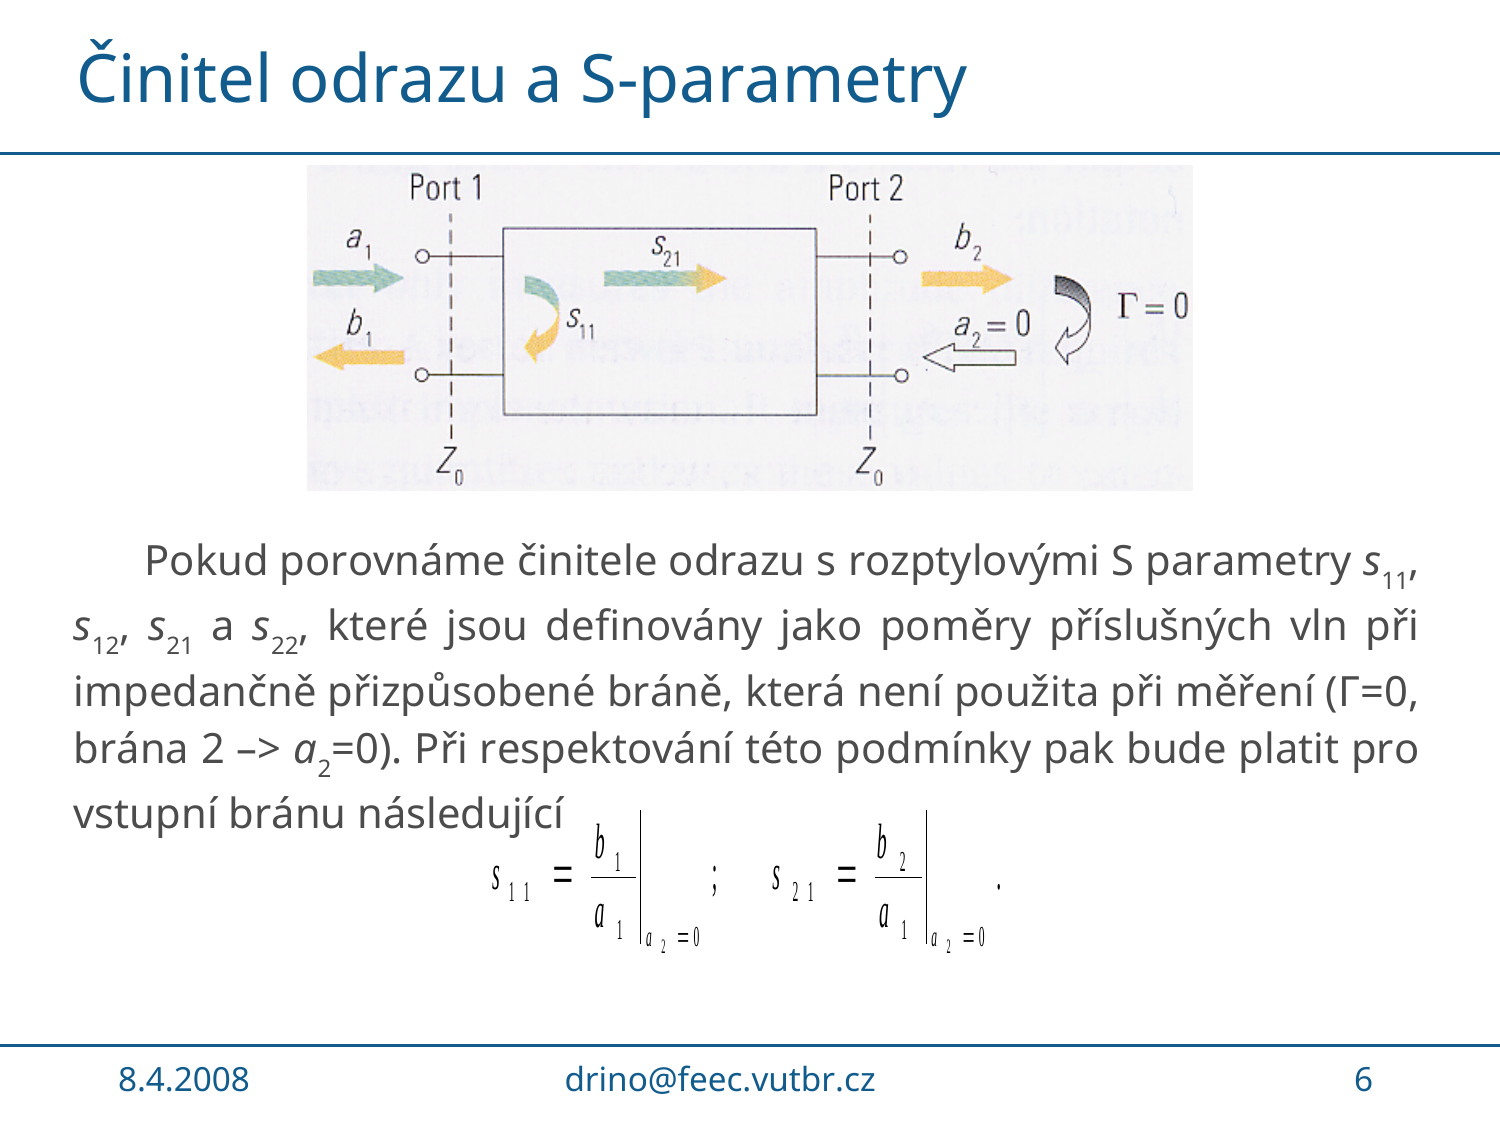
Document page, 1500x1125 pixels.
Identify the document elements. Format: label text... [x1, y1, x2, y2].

text_box 8.4.2008 [103, 1049, 432, 1125]
picture [307, 165, 1193, 491]
text_box drino@feec.vutbr.cz [454, 1049, 987, 1125]
picture [483, 798, 1017, 964]
title Činitel odrazu a S-parametry [0, 0, 1500, 152]
text_box <číslo> [1075, 1049, 1388, 1125]
text_box Pokud porovnáme činitele odrazu s rozptylovými S parametry s11, s12, s21 a s22, které jsou definovány jako poměry příslušných vln při impedančně přizpůsobené bráně, která není použita při měření (Γ=0, brána 2 –> a2=0). Při respektování této podmínky pak bude platit pro vstupní bránu následující [59, 178, 1442, 850]
